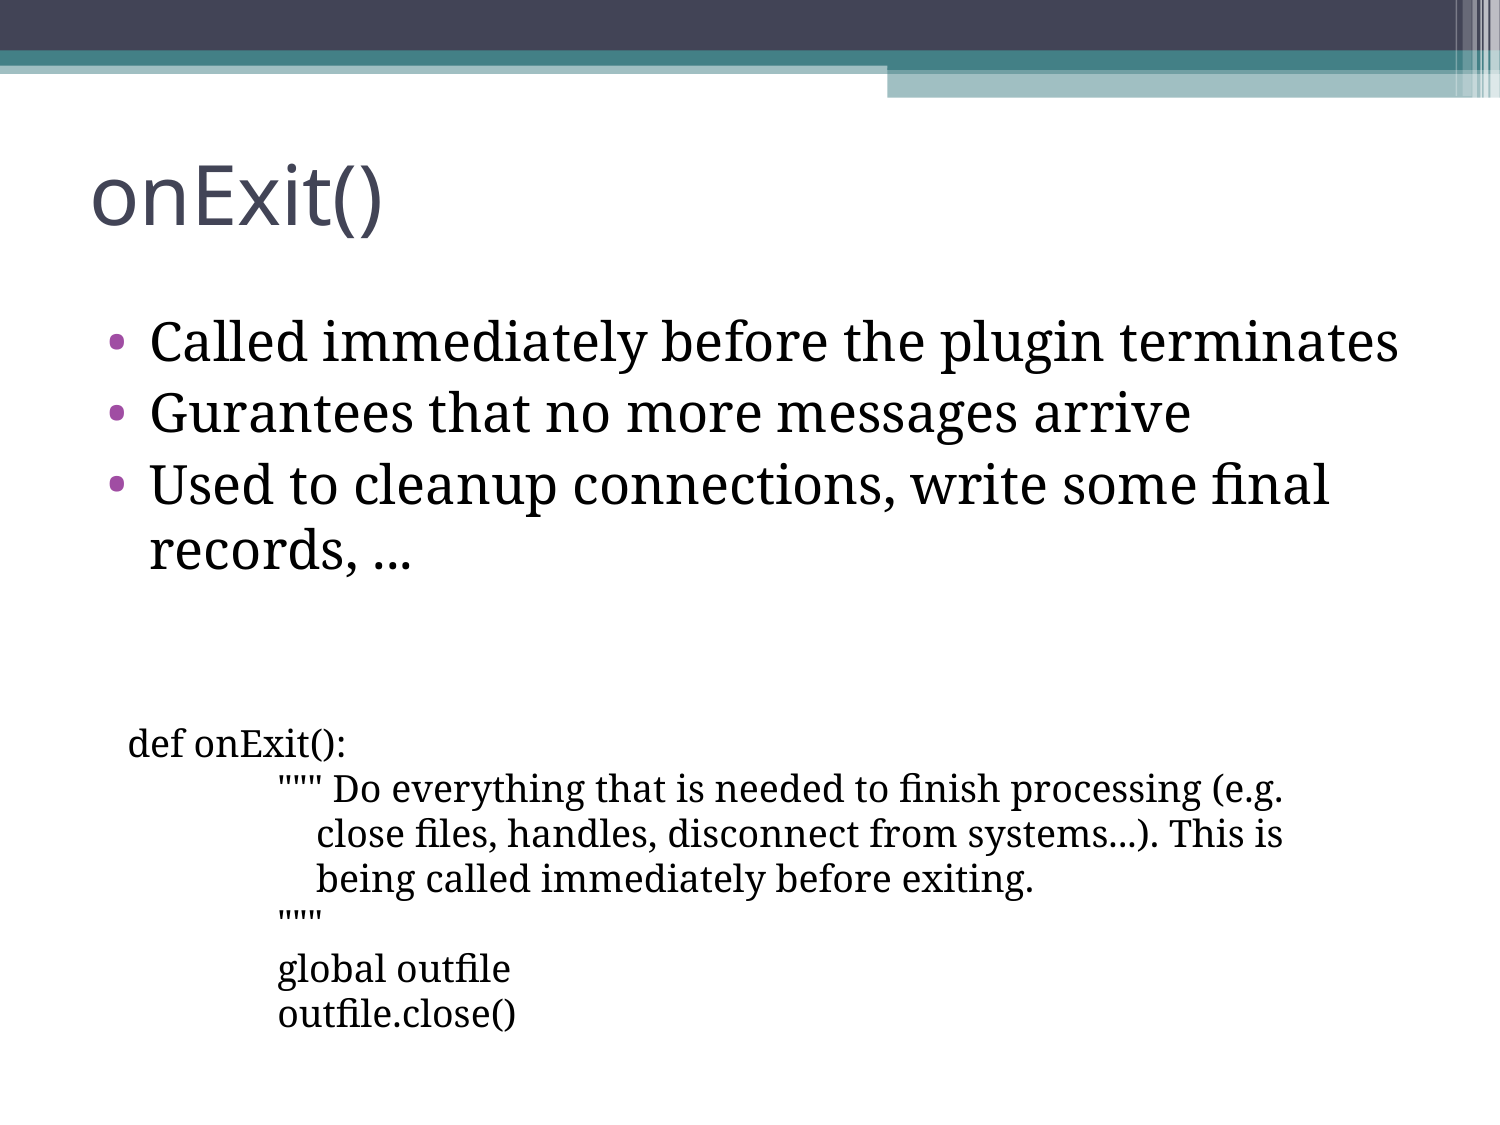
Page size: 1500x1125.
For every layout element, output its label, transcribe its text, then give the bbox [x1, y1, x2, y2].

title onExit() [75, 84, 1426, 299]
list Called immediately before the plugin terminates Gurantees that no more messages arrive Used to cleanup connections, write some final records, ... [75, 299, 1426, 676]
text_box def onExit(): """ Do everything that is needed to finish processing (e.g. close files, handles, disconnect from systems...). This is being called immediately before exiting. """ global outfile outfile.close() [112, 712, 1388, 1043]
